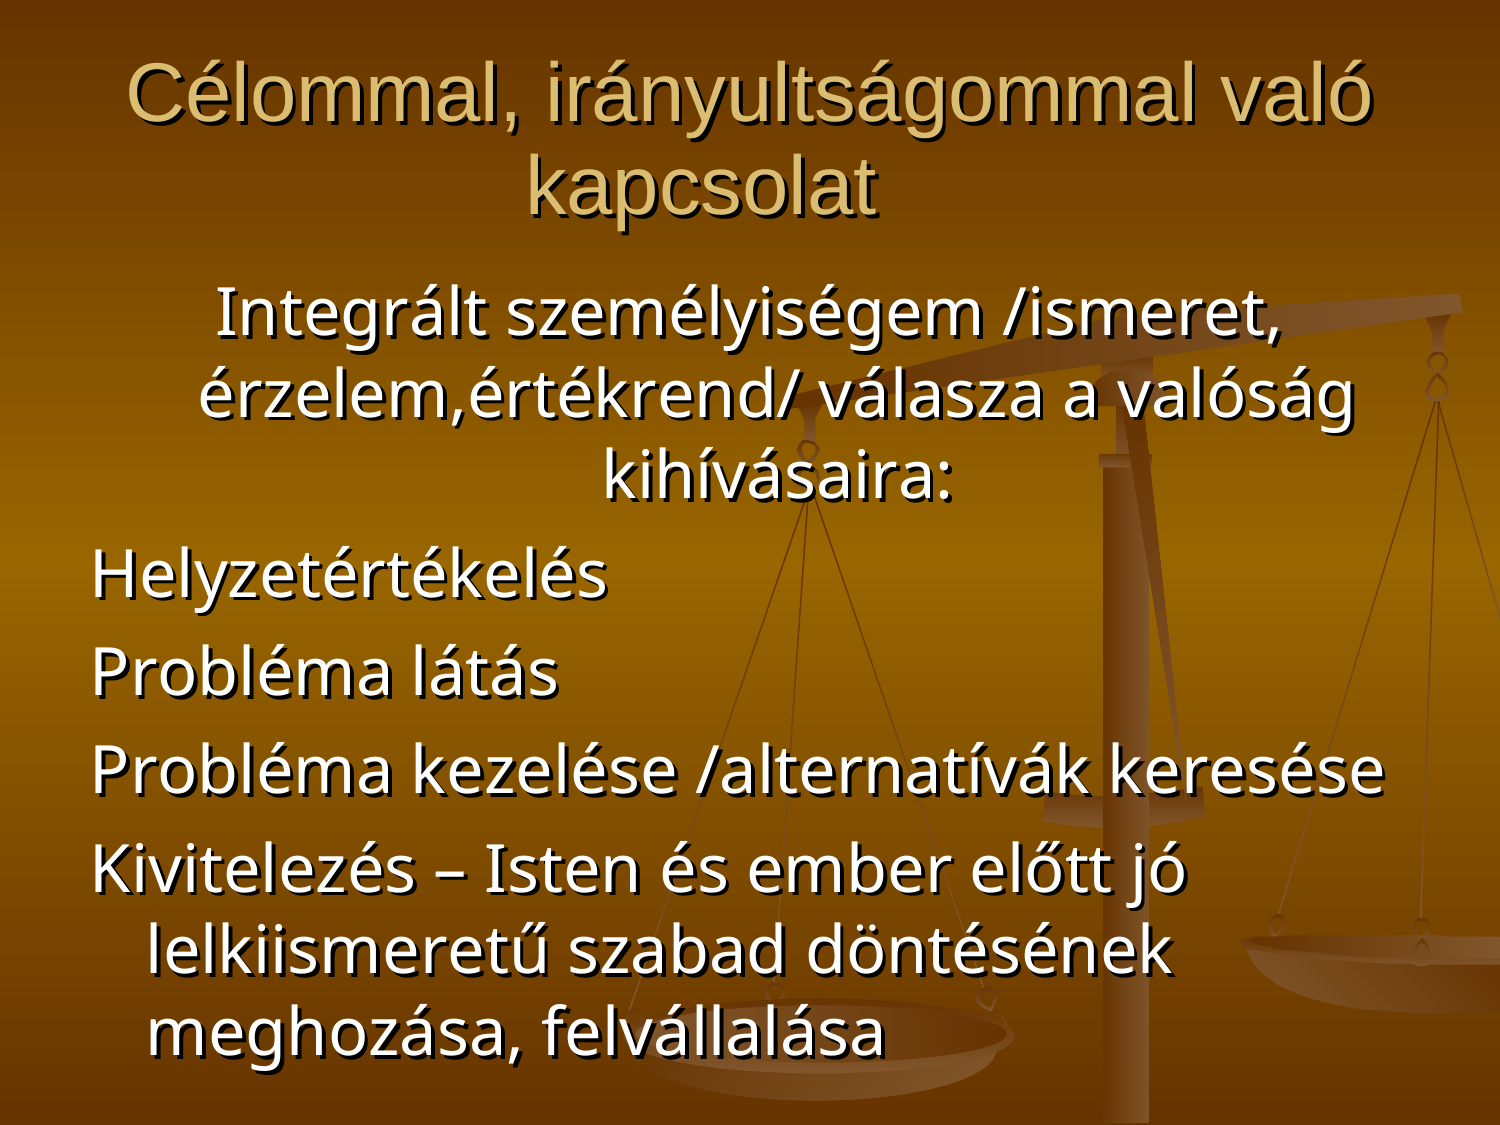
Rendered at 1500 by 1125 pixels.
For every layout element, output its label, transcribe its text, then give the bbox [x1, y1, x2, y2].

list Integrált személyiségem /ismeret, érzelem,értékrend/ válasza a valóság kihívásaira: Helyzetértékelés Probléma látás Probléma kezelése /alternatívák keresése Kivitelezés – Isten és ember előtt jó lelkiismeretű szabad döntésének meghozása, felvállalása [75, 262, 1426, 1081]
title Célommal, irányultságommal való kapcsolat [75, 31, 1426, 248]
